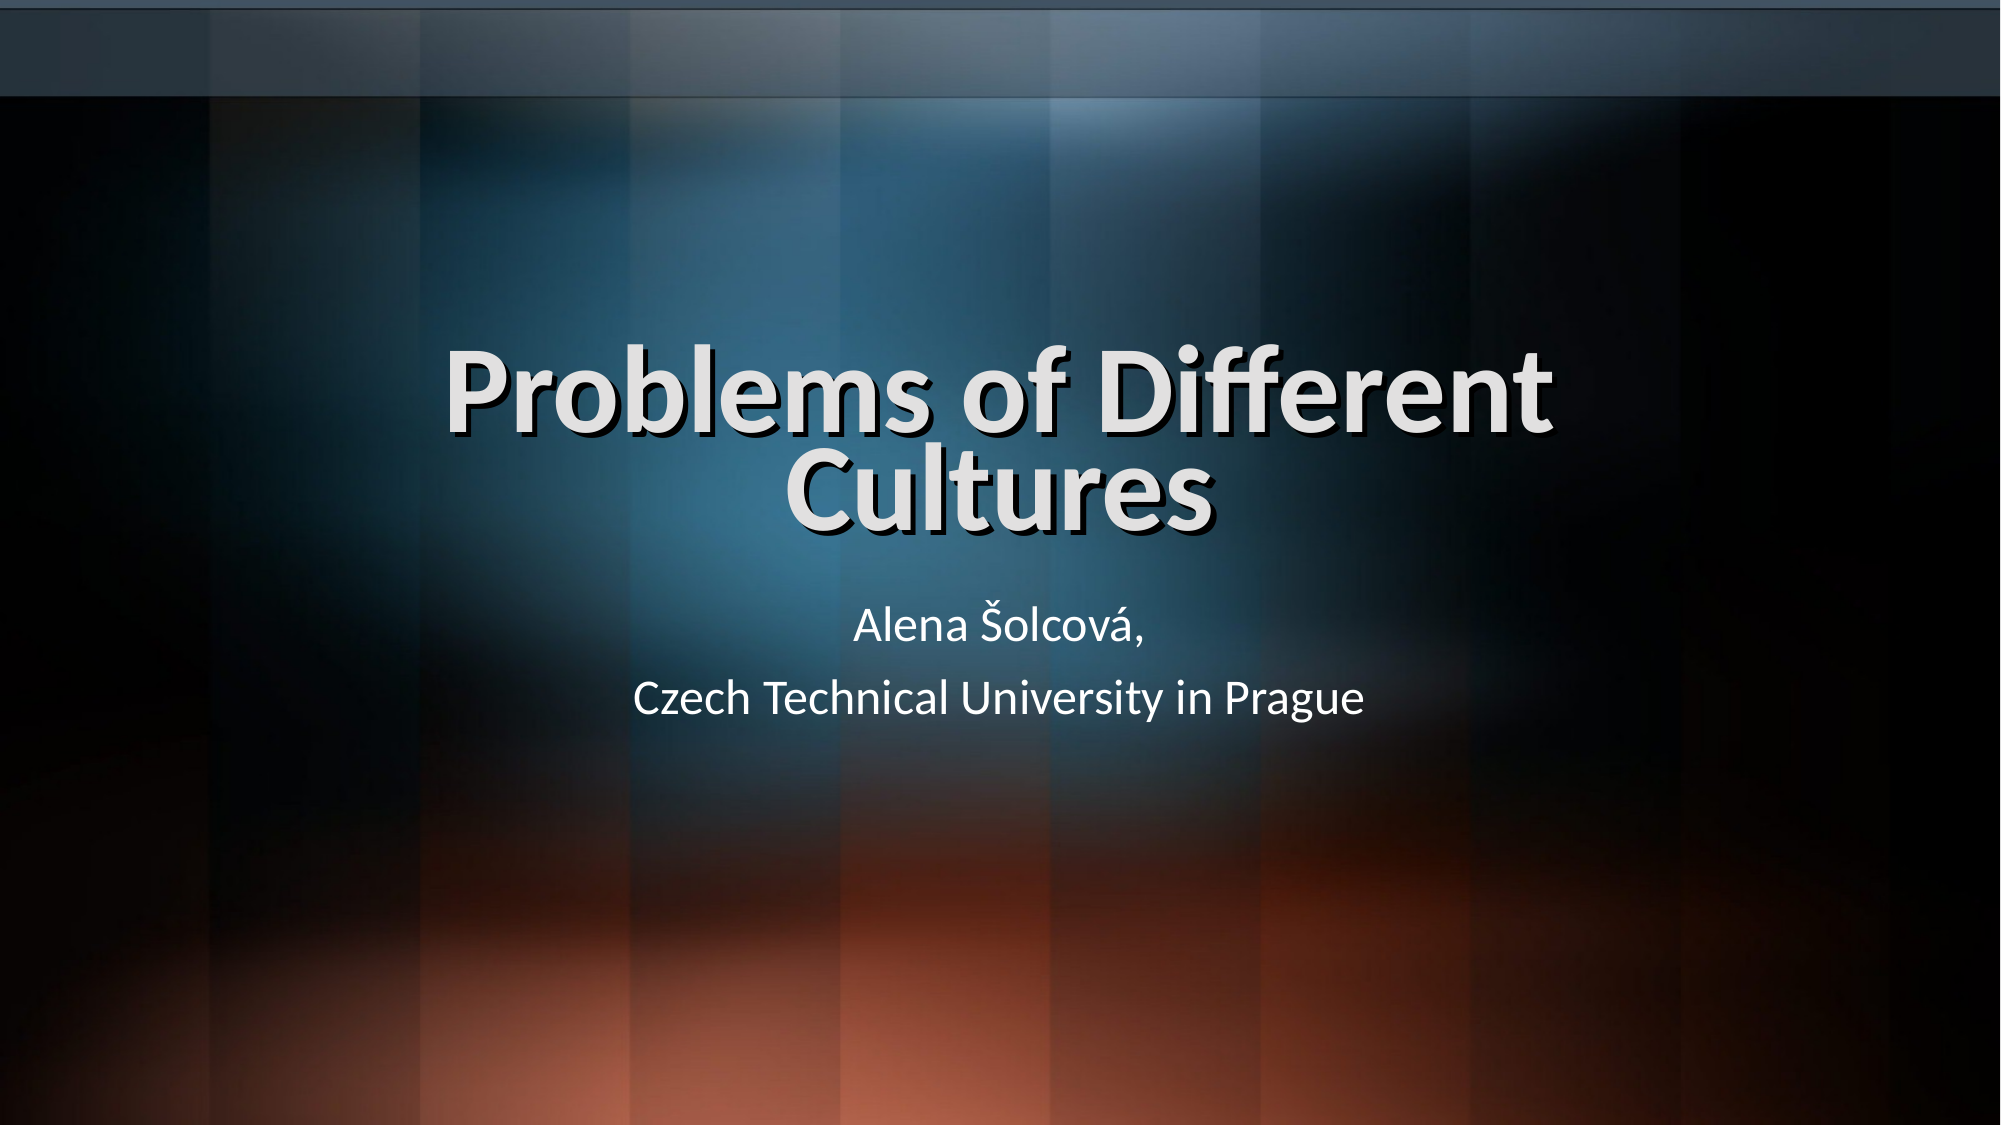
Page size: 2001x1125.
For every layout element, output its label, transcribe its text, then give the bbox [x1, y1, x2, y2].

title Problems of Different Cultures [249, 170, 1750, 563]
subtitle Alena Šolcová, Czech Technical University in Prague [249, 590, 1750, 863]
